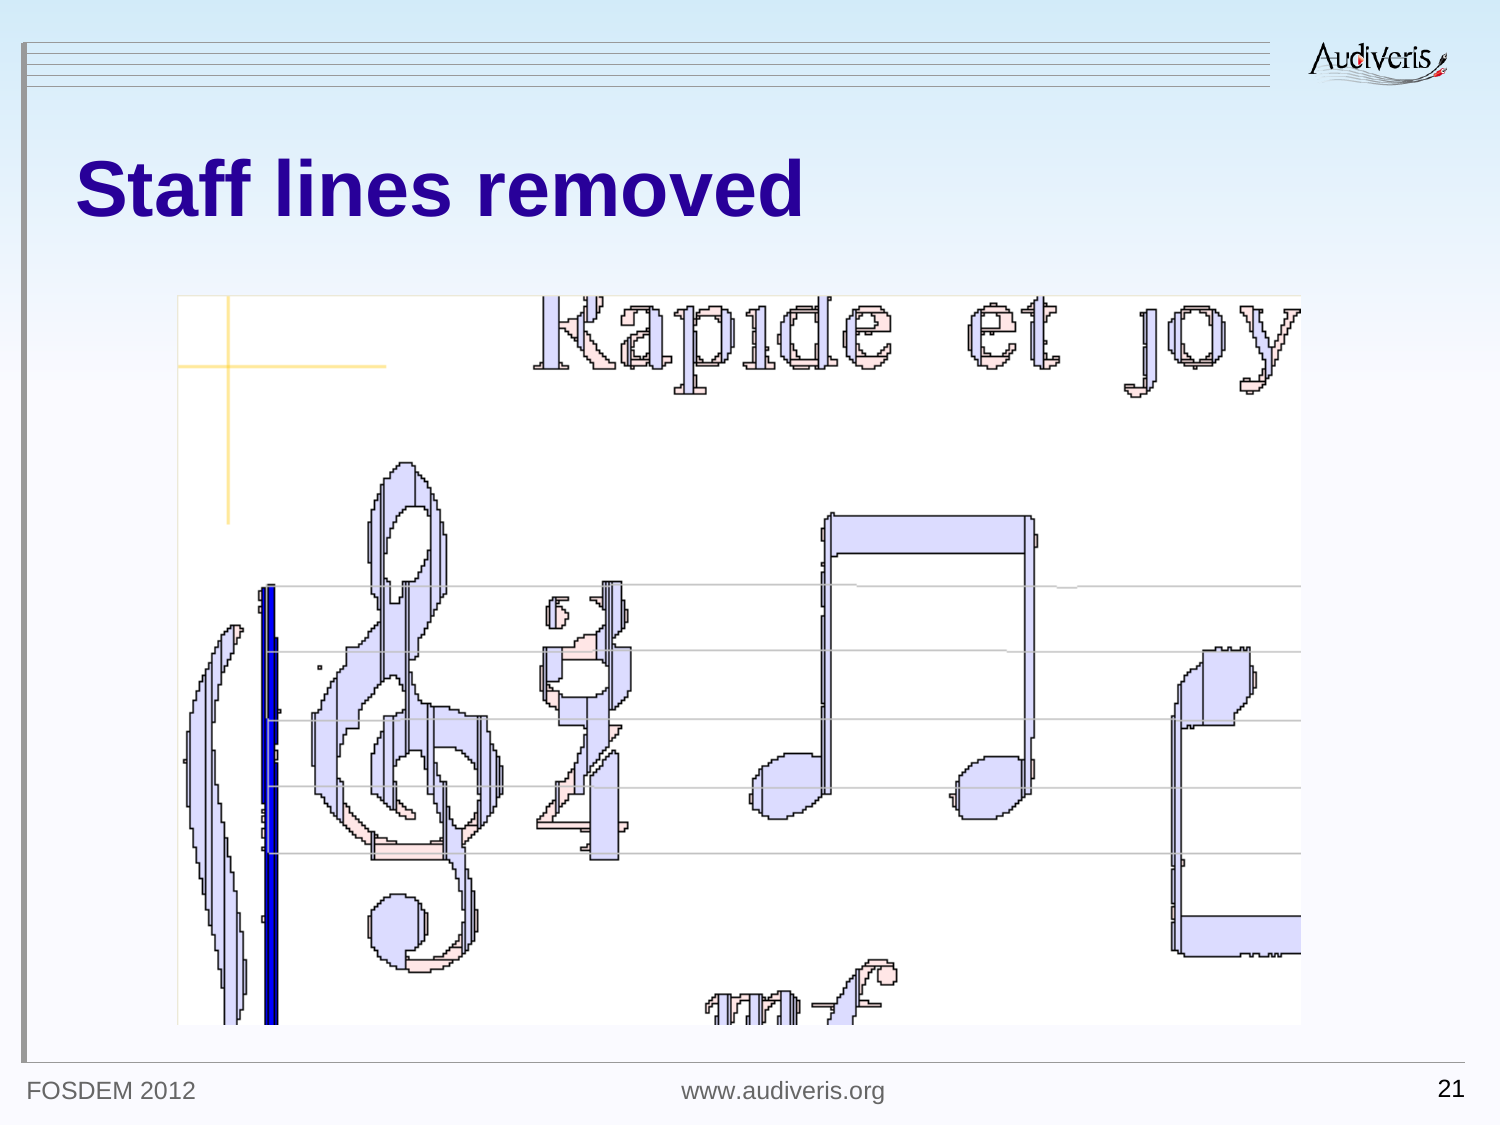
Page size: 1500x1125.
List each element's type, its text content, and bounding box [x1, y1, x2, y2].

title Staff lines removed [75, 122, 1437, 271]
picture [1306, 29, 1447, 89]
picture [177, 295, 1301, 1025]
